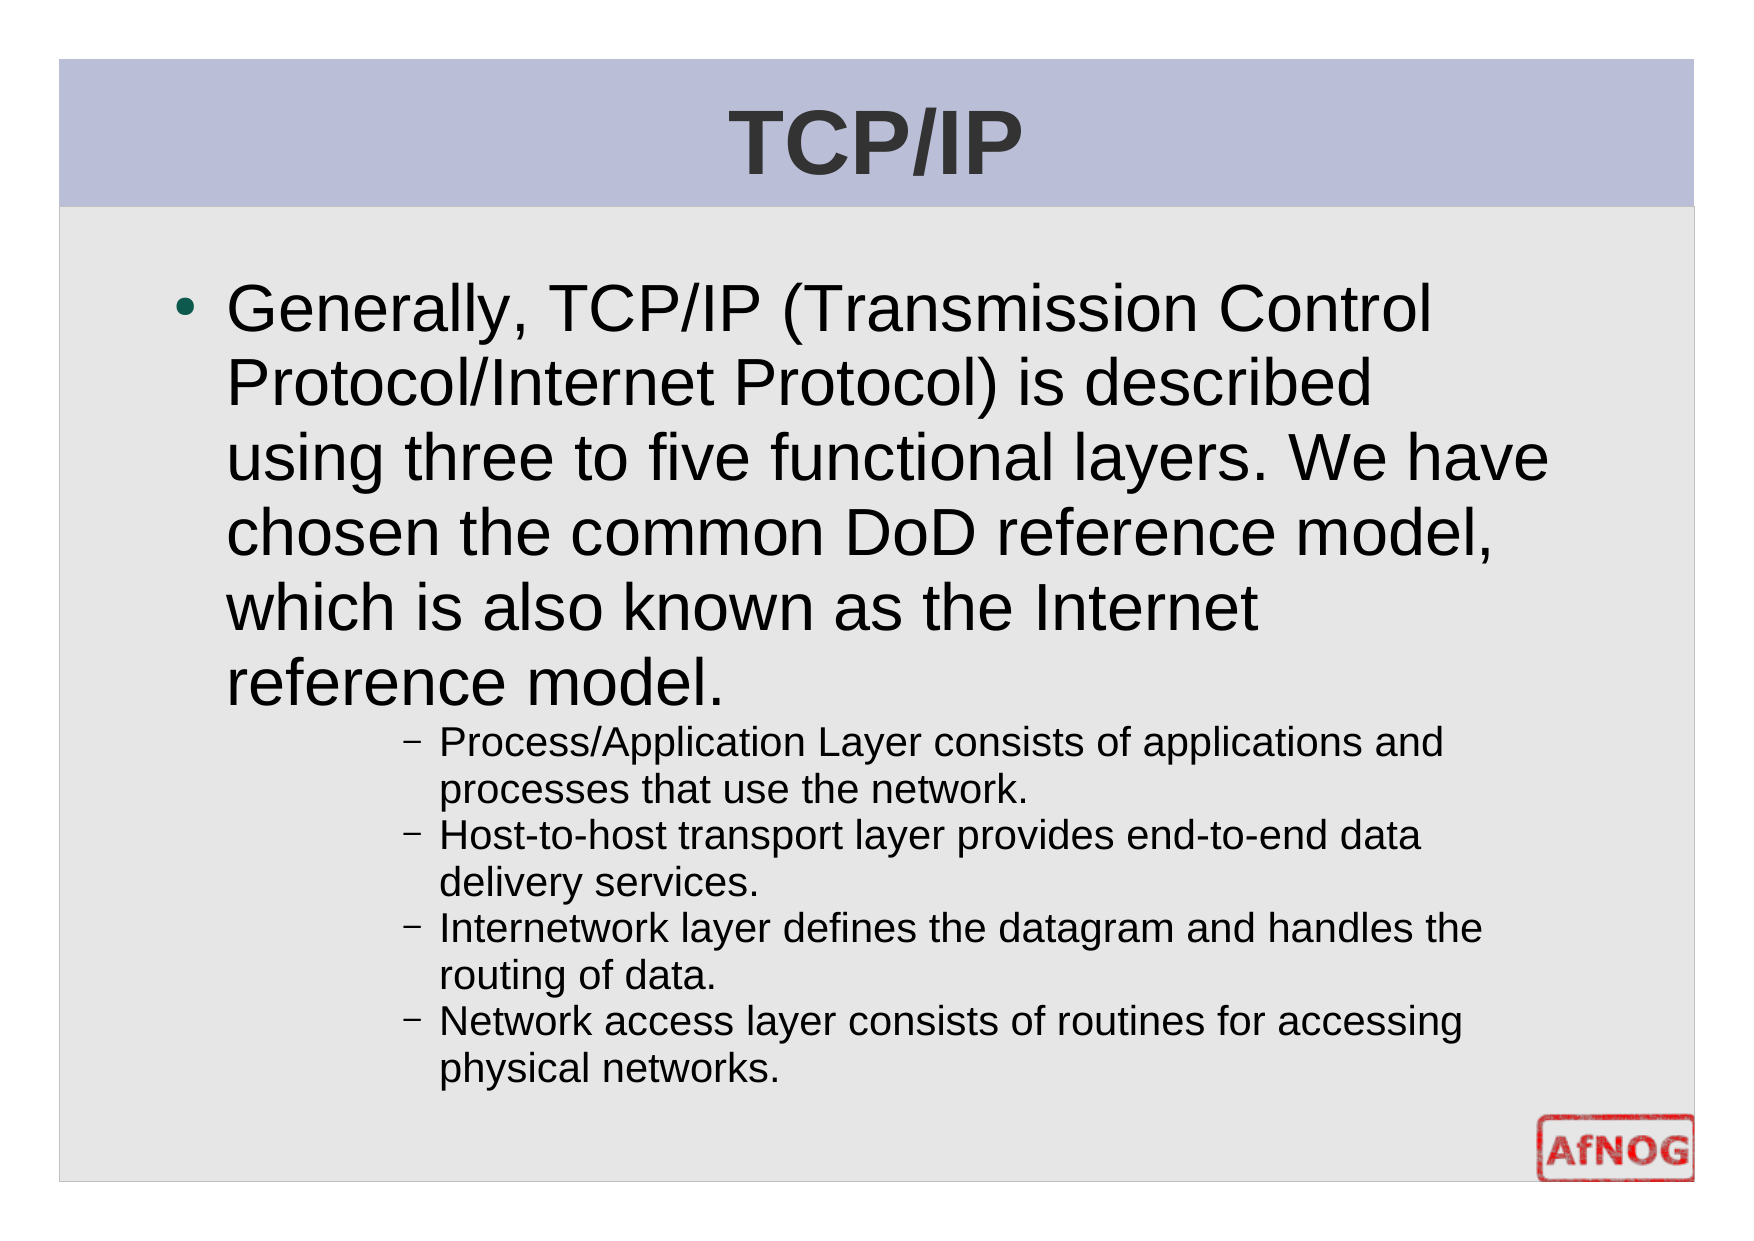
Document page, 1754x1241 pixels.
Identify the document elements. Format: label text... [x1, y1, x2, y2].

picture [1535, 1112, 1695, 1182]
title TCP/IP [59, 48, 1695, 237]
list Generally, TCP/IP (Transmission Control Protocol/Internet Protocol) is described using three to five functional layers. We have chosen the common DoD reference model, which is also known as the Internet reference model. Process/Application Layer consists of applications and processes that use the network. Host-to-host transport layer provides end-to-end data delivery services. Internetwork layer defines the datagram and handles the routing of data. Network access layer consists of routines for accessing physical networks. [155, 270, 1553, 1092]
